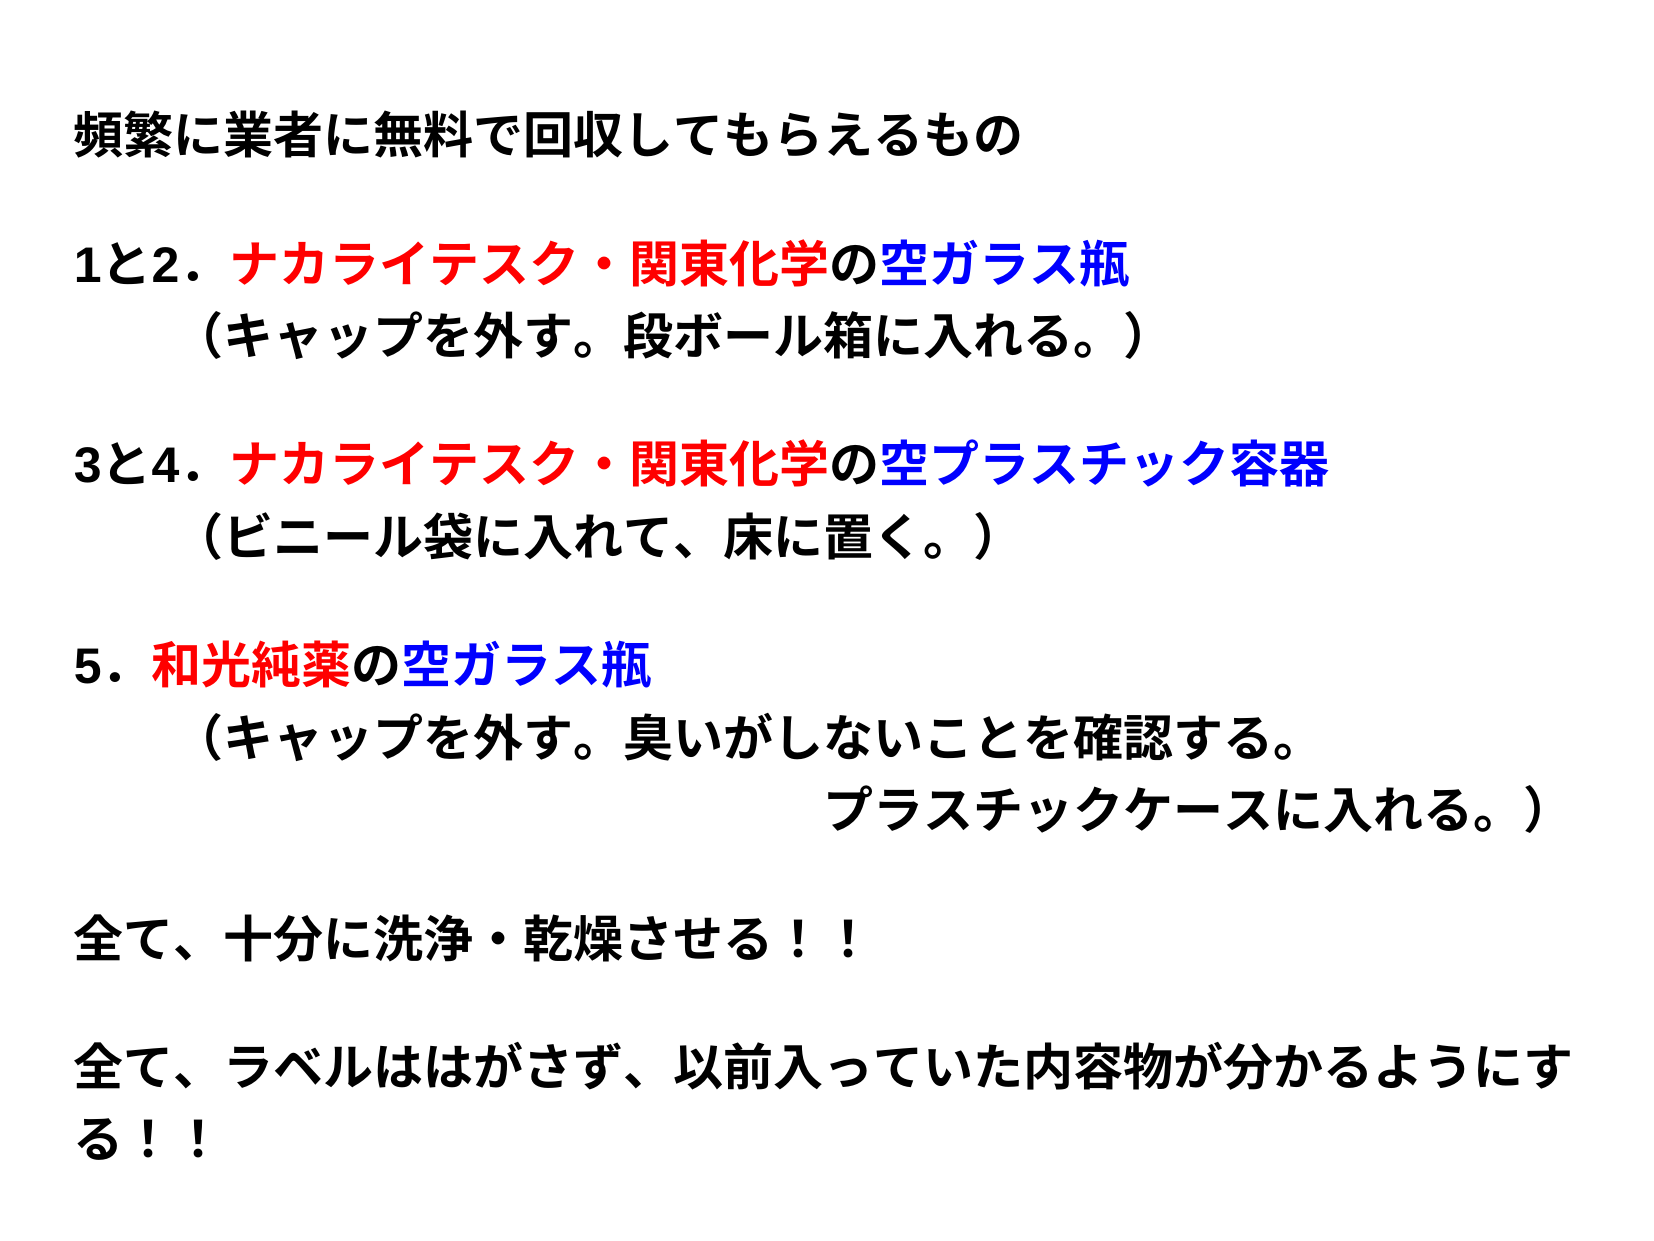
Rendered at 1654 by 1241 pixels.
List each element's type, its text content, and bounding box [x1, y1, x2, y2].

text_box 頻繁に業者に無料で回収してもらえるもの 1と2．ナカライテスク・関東化学の空ガラス瓶 （キャップを外す。段ボール箱に入れる。） 3と4．ナカライテスク・関東化学の空プラスチック容器 （ビニール袋に入れて、床に置く。） 5．和光純薬の空ガラス瓶 （キャップを外す。臭いがしないことを確認する。 プラスチックケースに入れる。） 全て、十分に洗浄・乾燥させる！！ 全て、ラベルははがさず、以前入っていた内容物が分かるようにする！！ 全て、研究室代表者の名前を明記する。 [59, 88, 1654, 1093]
